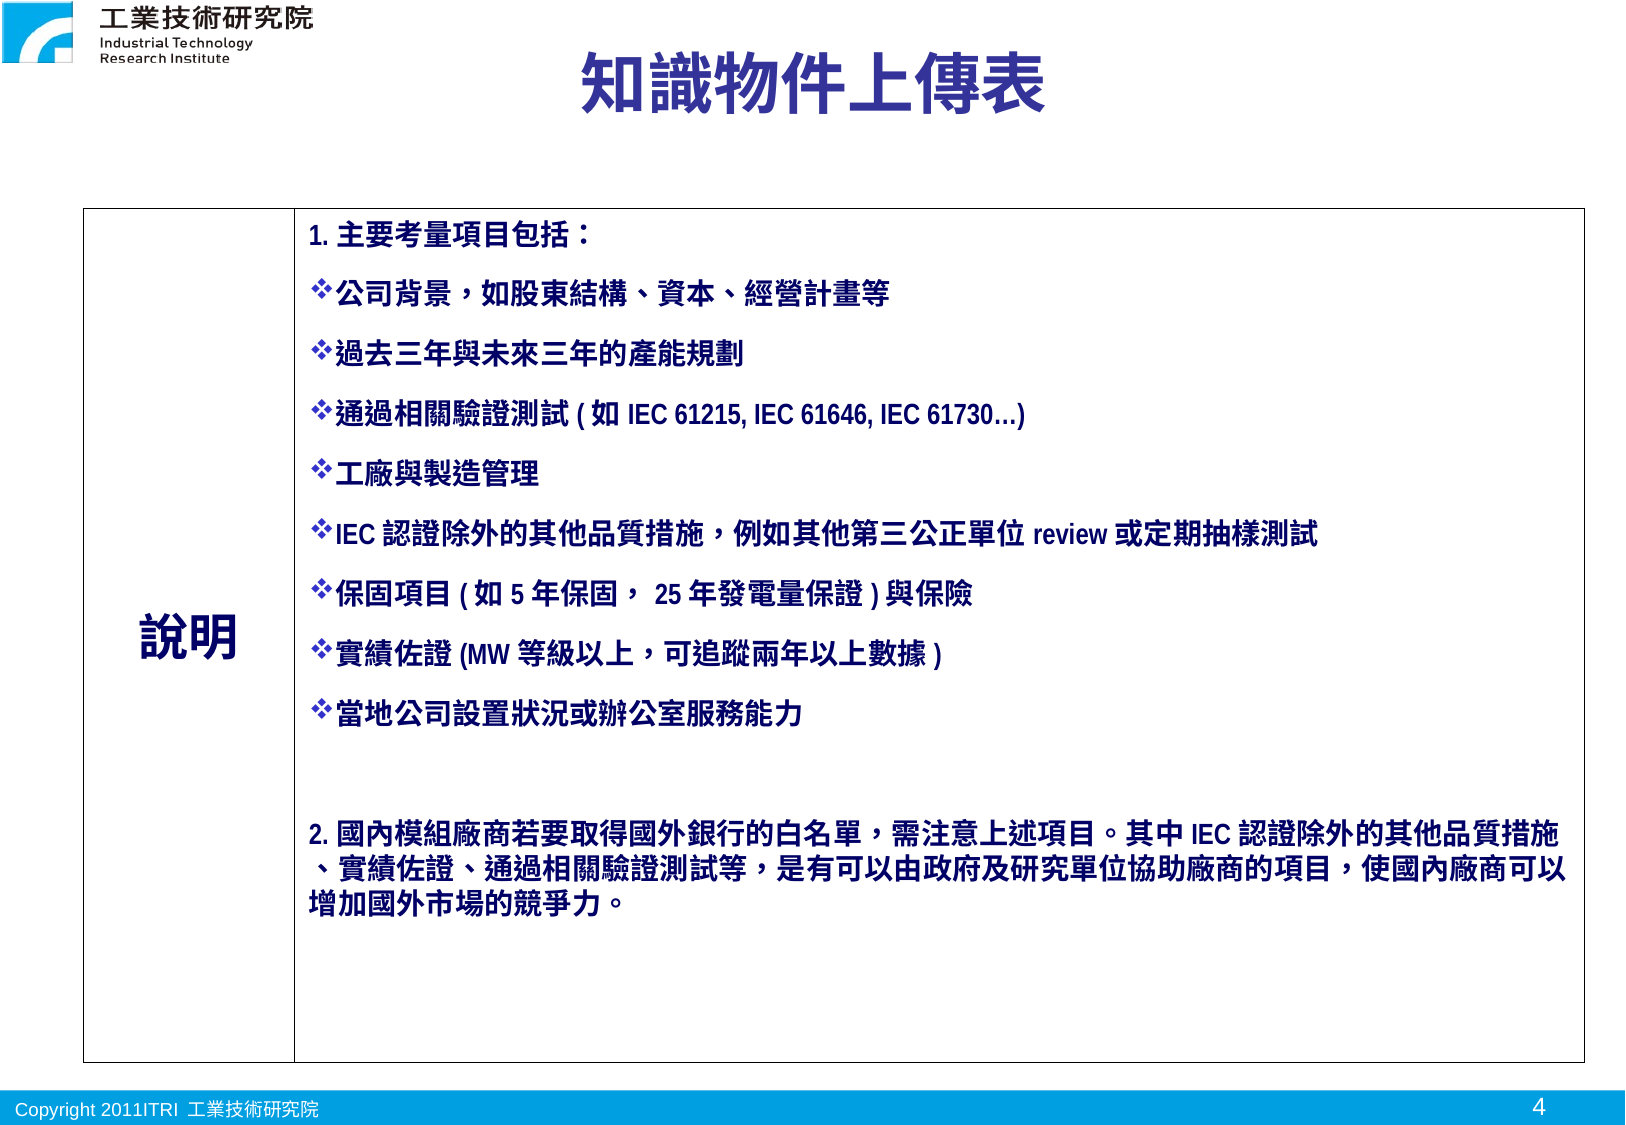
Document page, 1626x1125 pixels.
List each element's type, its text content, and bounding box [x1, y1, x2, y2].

table_header 1.主要考量項目包括： 公司背景，如股東結構、資本、經營計畫等 過去三年與未來三年的產能規劃 通過相關驗證測試(如IEC 61215, IEC 61646, IEC 61730…) 工廠與製造管理 IEC認證除外的其他品質措施，例如其他第三公正單位review或定期抽樣測試 保固項目(如5年保固，25年發電量保證)與保險 實績佐證(MW等級以上，可追蹤兩年以上數據) 當地公司設置狀況或辦公室服務能力 2.國內模組廠商若要取得國外銀行的白名單，需注意上述項目。其中IEC認證除外的其他品質措施、實績佐證、通過相關驗證測試等，是有可以由政府及研究單位協助廠商的項目，使國內廠商可以增加國外市場的競爭力。 [295, 209, 1584, 1062]
title 知識物件上傳表 [121, 30, 1507, 134]
table_header 說明 [84, 209, 294, 1062]
picture [2, 1, 313, 63]
